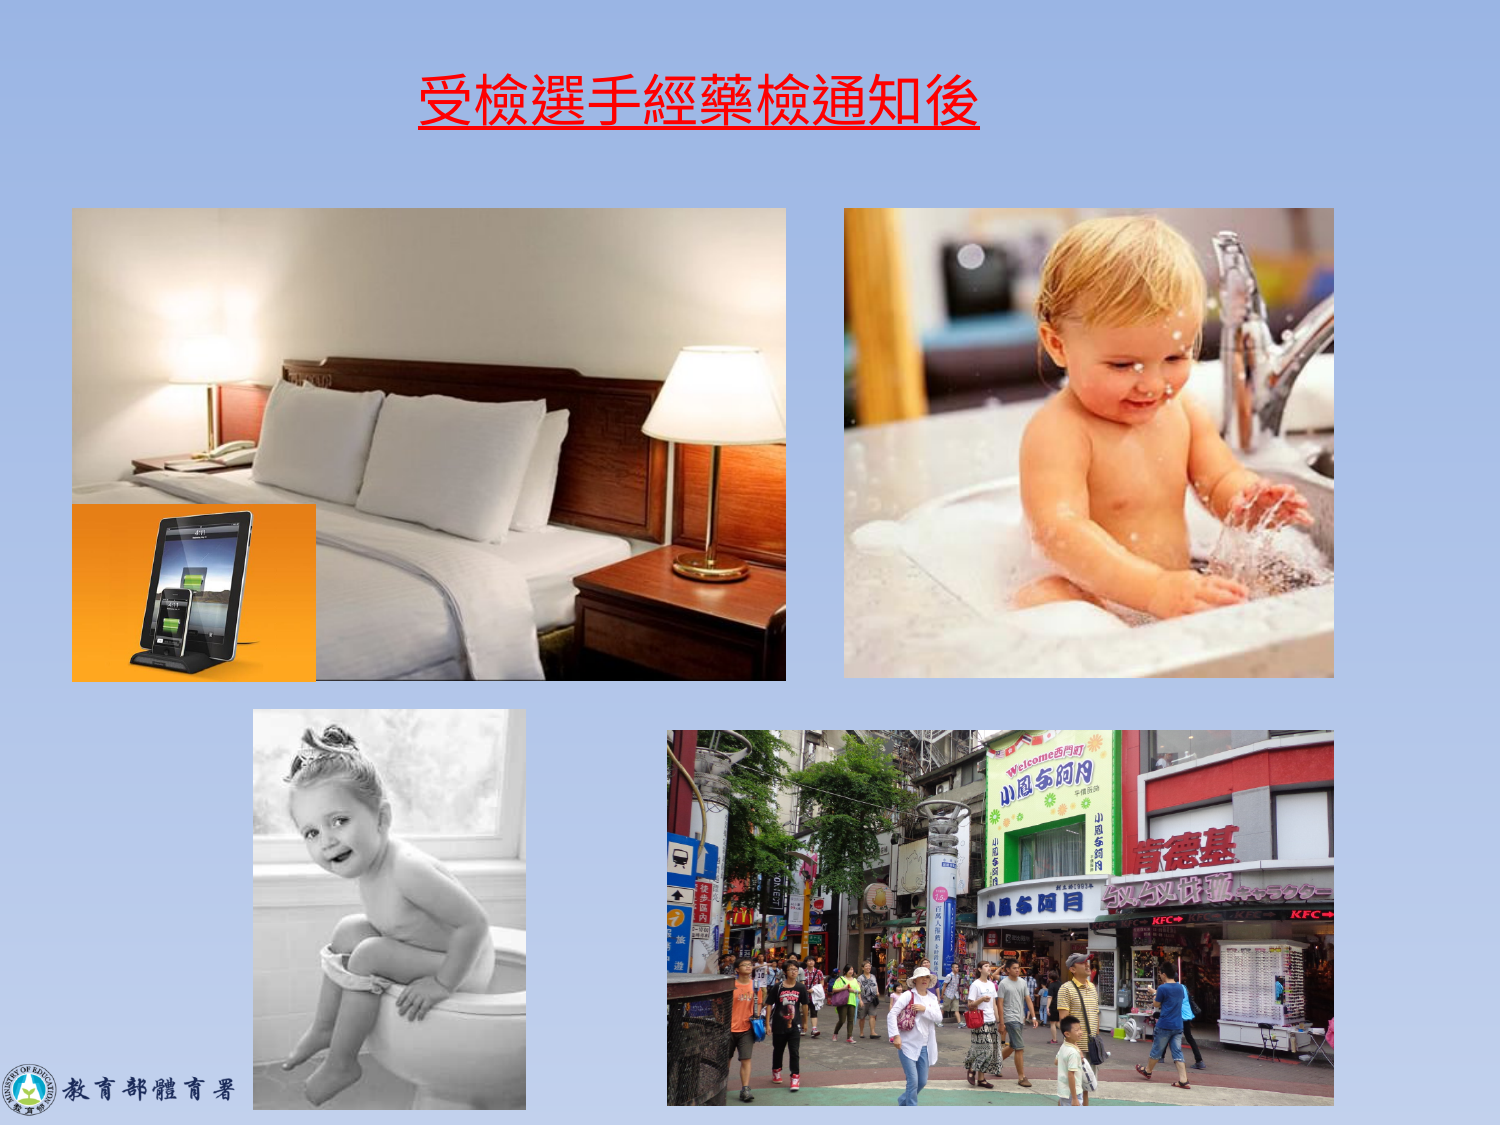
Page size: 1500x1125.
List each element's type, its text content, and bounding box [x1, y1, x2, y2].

picture [253, 710, 526, 1110]
text_box 受檢選手經藥檢通知後 [402, 19, 1500, 180]
picture [844, 208, 1334, 678]
picture [667, 730, 1334, 1106]
picture [72, 208, 786, 682]
